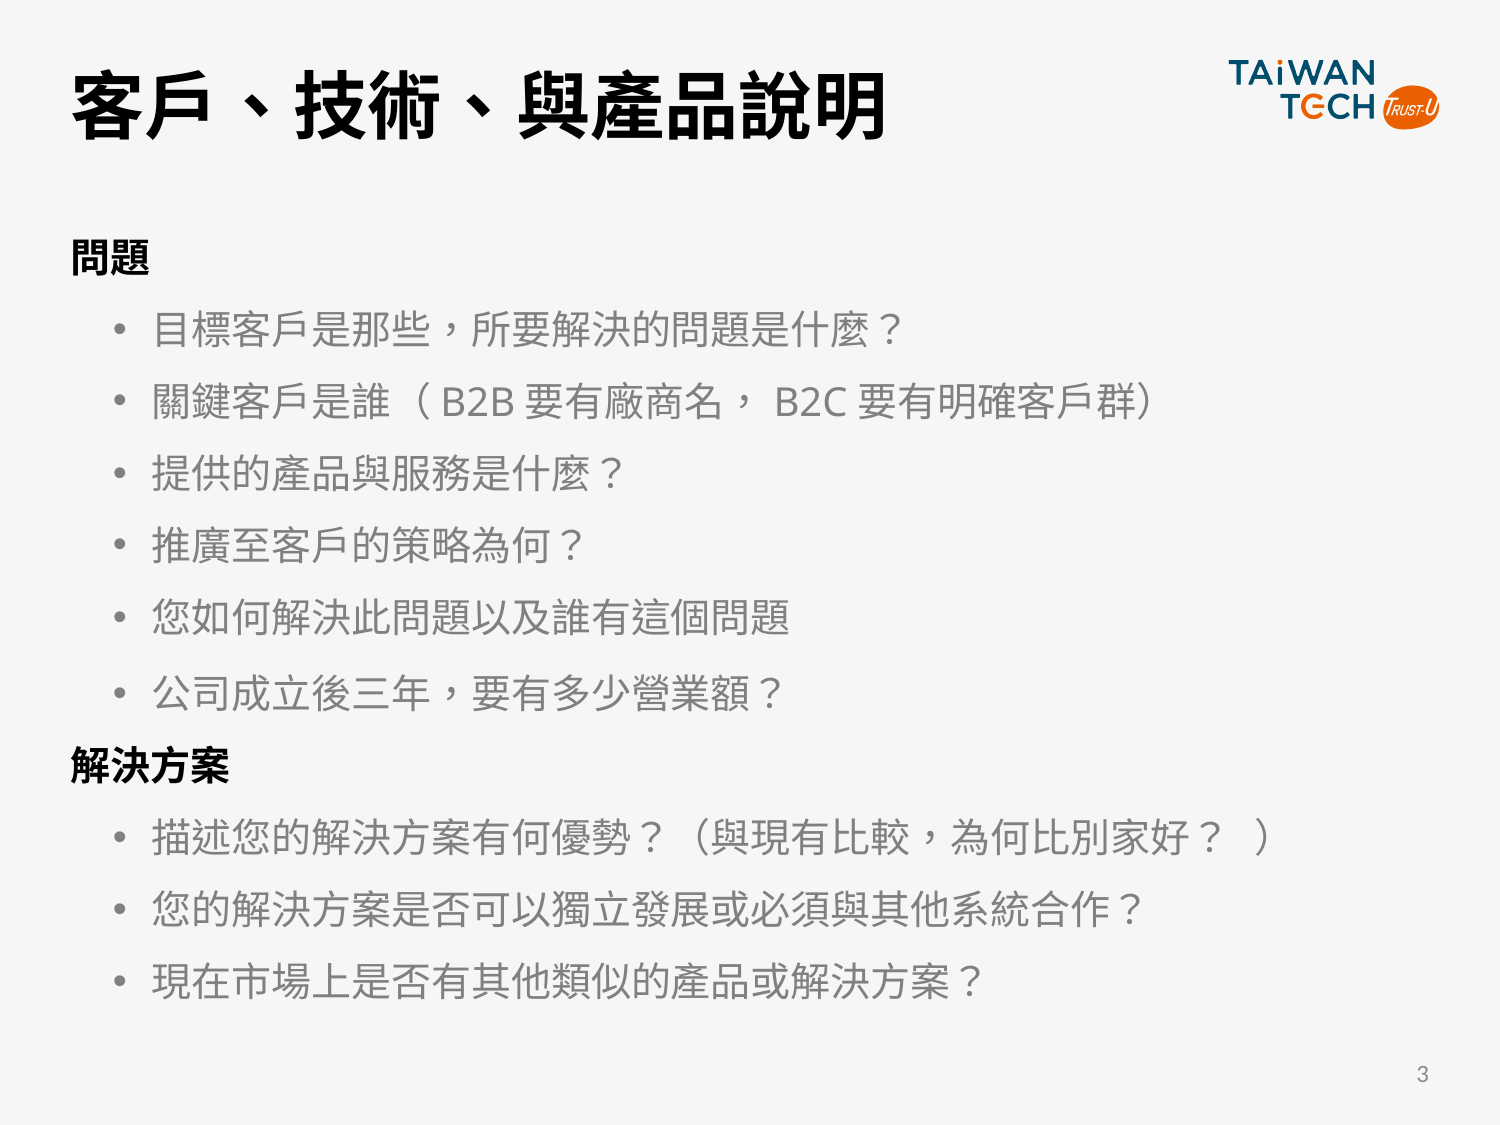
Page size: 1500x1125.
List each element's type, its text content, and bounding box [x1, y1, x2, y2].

title 客戶、技術、與產品說明 [55, 33, 1444, 156]
slide_number <編號> [1106, 1042, 1445, 1103]
list 問題 目標客戶是那些，所要解決的問題是什麼？ 關鍵客戶是誰（B2B要有廠商名，B2C要有明確客戶群） 提供的產品與服務是什麼？ 推廣至客戶的策略為何？ 您如何解決此問題以及誰有這個問題 公司成立後三年，要有多少營業額？ 解決方案 描述您的解決方案有何優勢？（與現有比較，為何比別家好？ ） 您的解決方案是否可以獨立發展或必須與其他系統合作？ 現在市場上是否有其他類似的產品或解決方案？ [55, 200, 1444, 1021]
